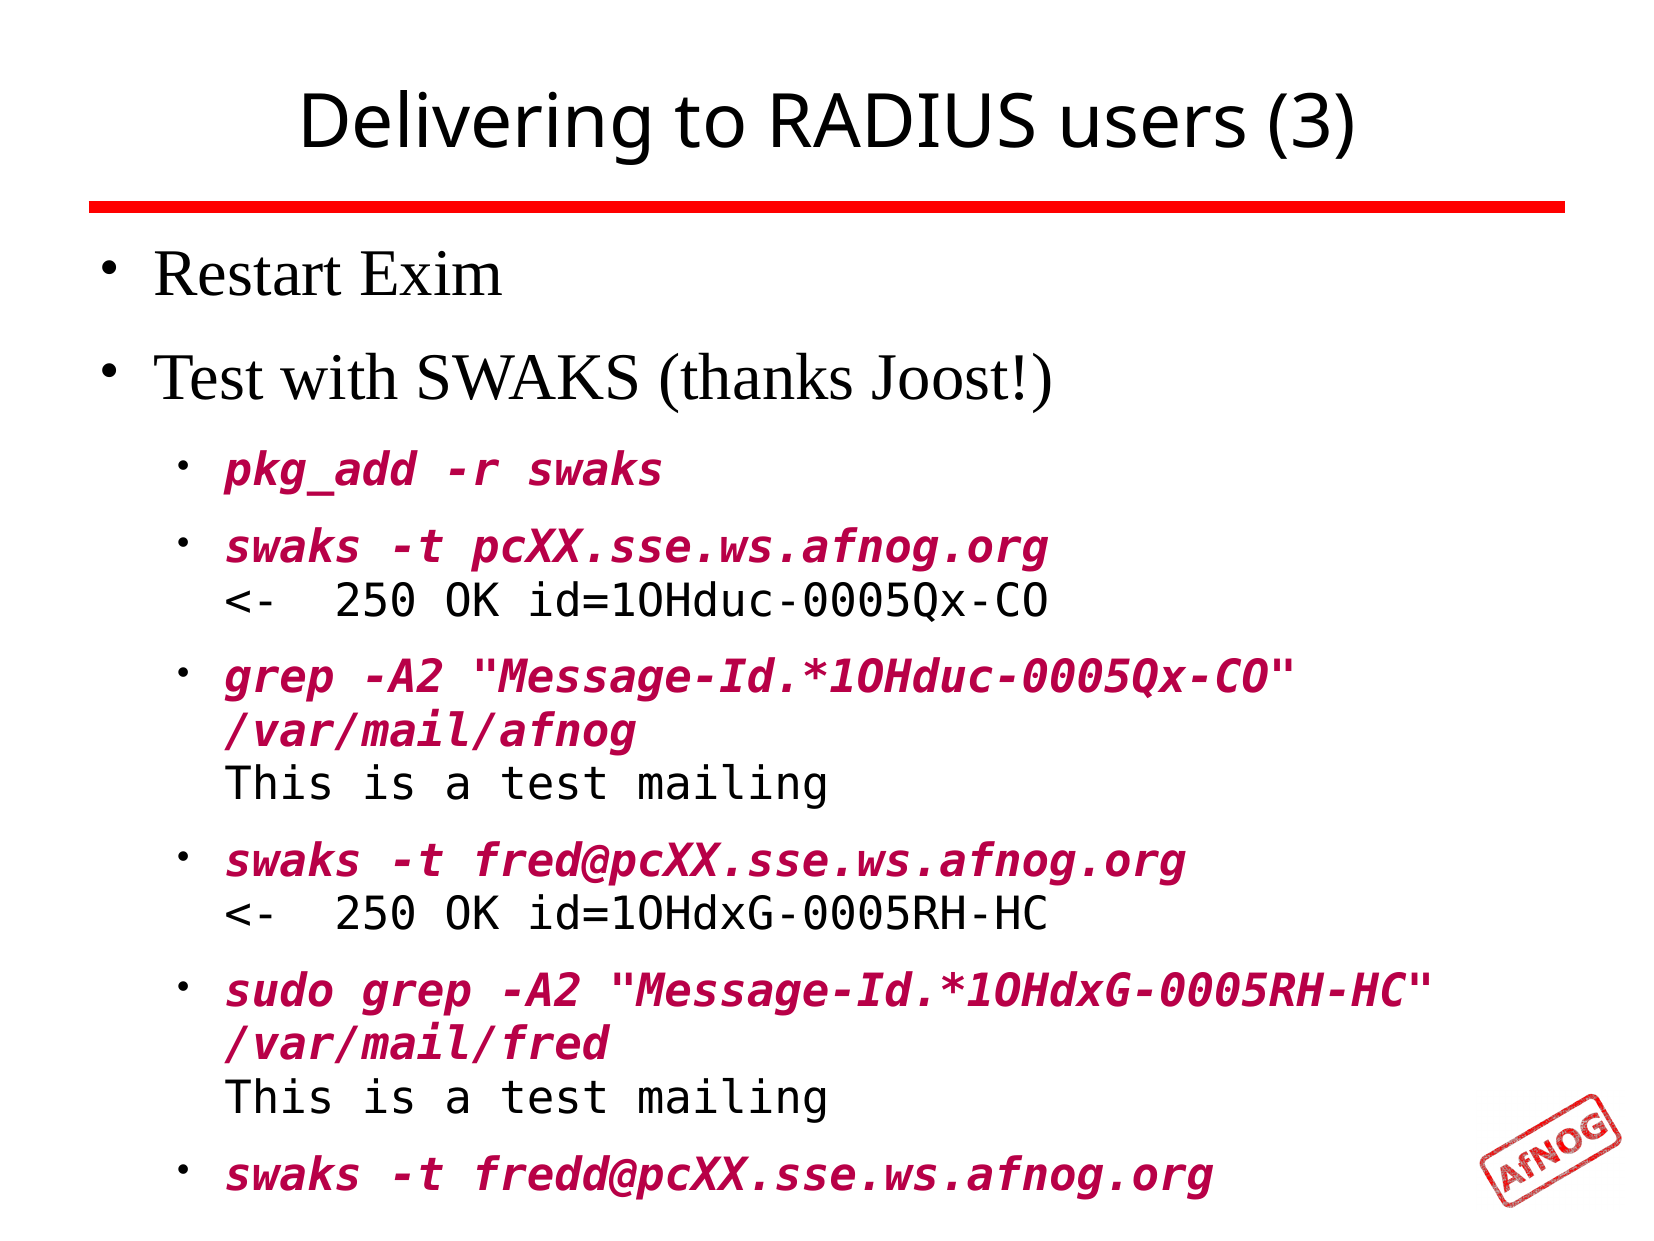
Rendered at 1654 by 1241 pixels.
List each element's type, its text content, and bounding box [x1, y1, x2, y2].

picture [1476, 1090, 1625, 1211]
title Delivering to RADIUS users (3) [88, 29, 1565, 207]
list Restart Exim Test with SWAKS (thanks Joost!) pkg_add -r swaks swaks -t pcXX.sse.ws.afnog.org <- 250 OK id=1OHduc-0005Qx-CO grep -A2 "Message-Id.*1OHduc-0005Qx-CO" /var/mail/afnog This is a test mailing swaks -t fred@pcXX.sse.ws.afnog.org <- 250 OK id=1OHdxG-0005RH-HC sudo grep -A2 "Message-Id.*1OHdxG-0005RH-HC" /var/mail/fred This is a test mailing swaks -t fredd@pcXX.sse.ws.afnog.org [82, 236, 1571, 1201]
